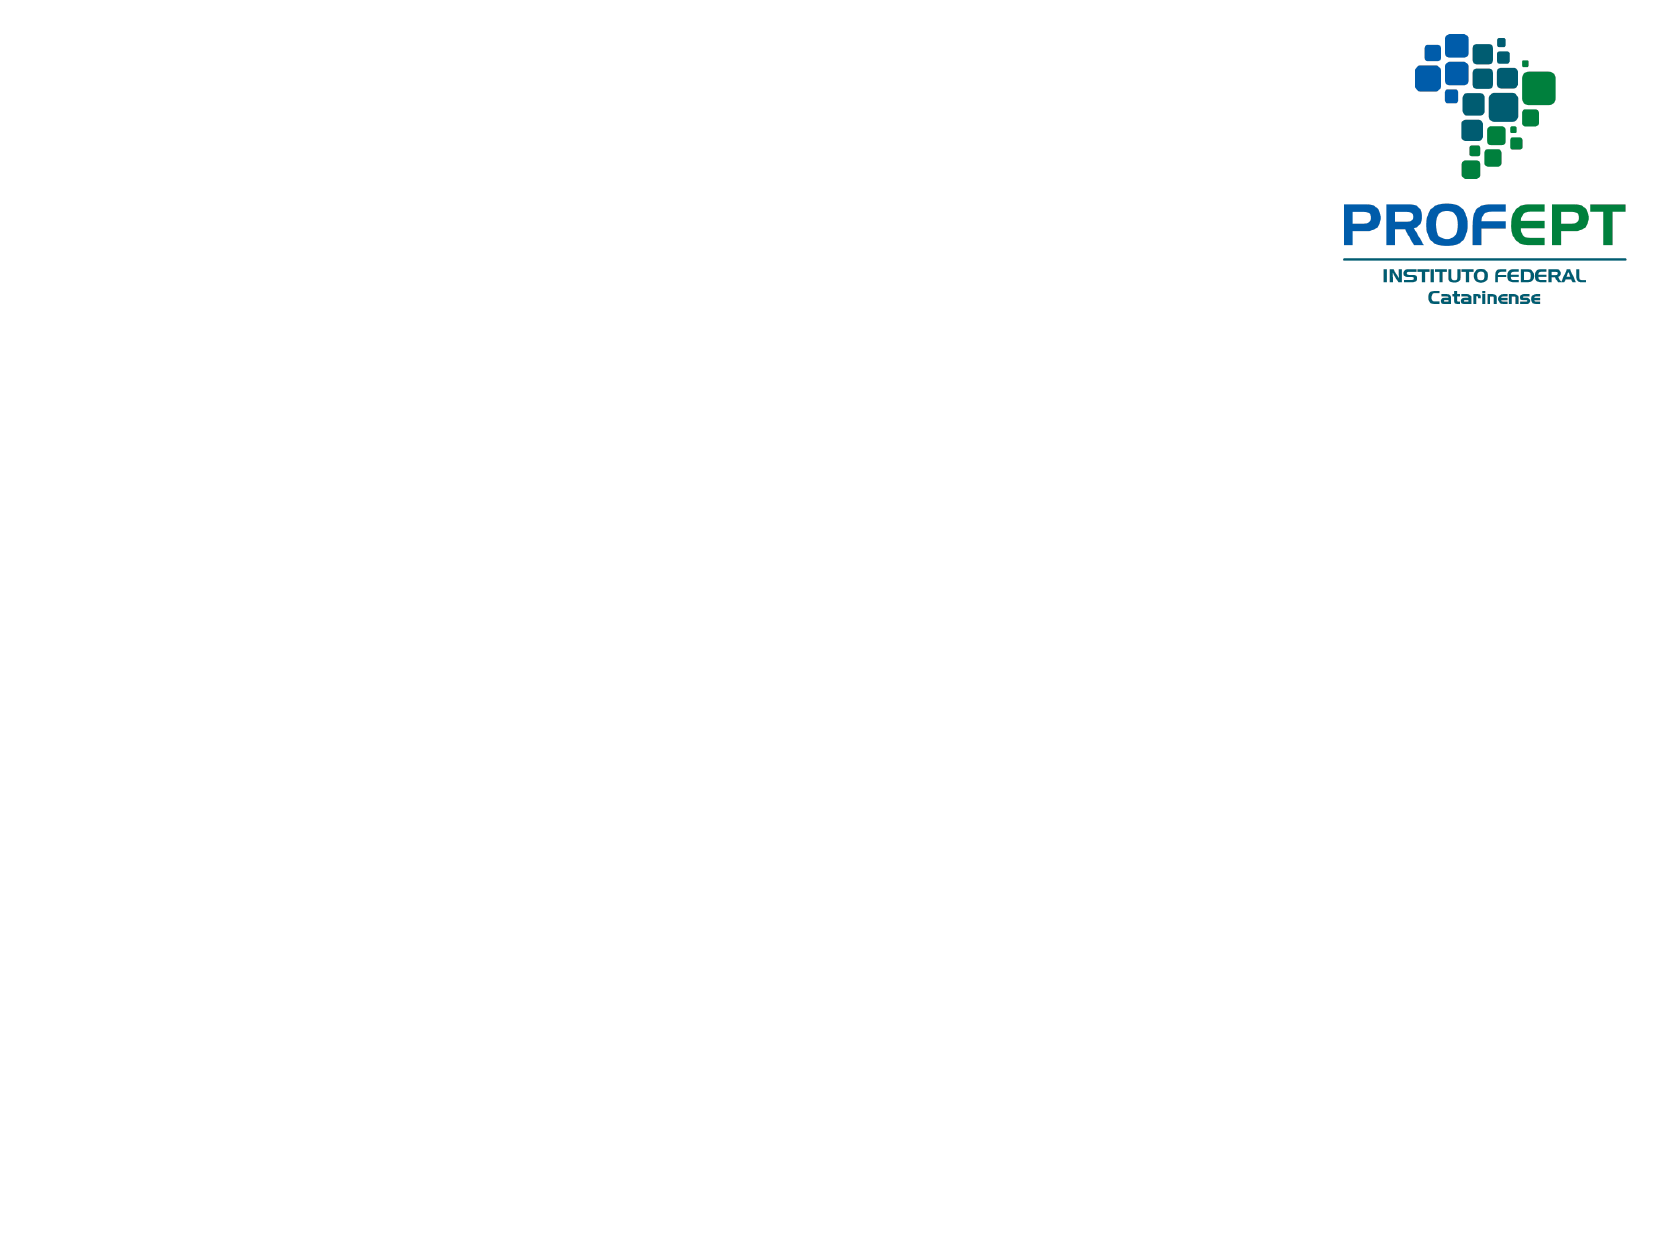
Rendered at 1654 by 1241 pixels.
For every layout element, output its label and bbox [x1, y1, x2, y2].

picture [1322, 14, 1647, 331]
